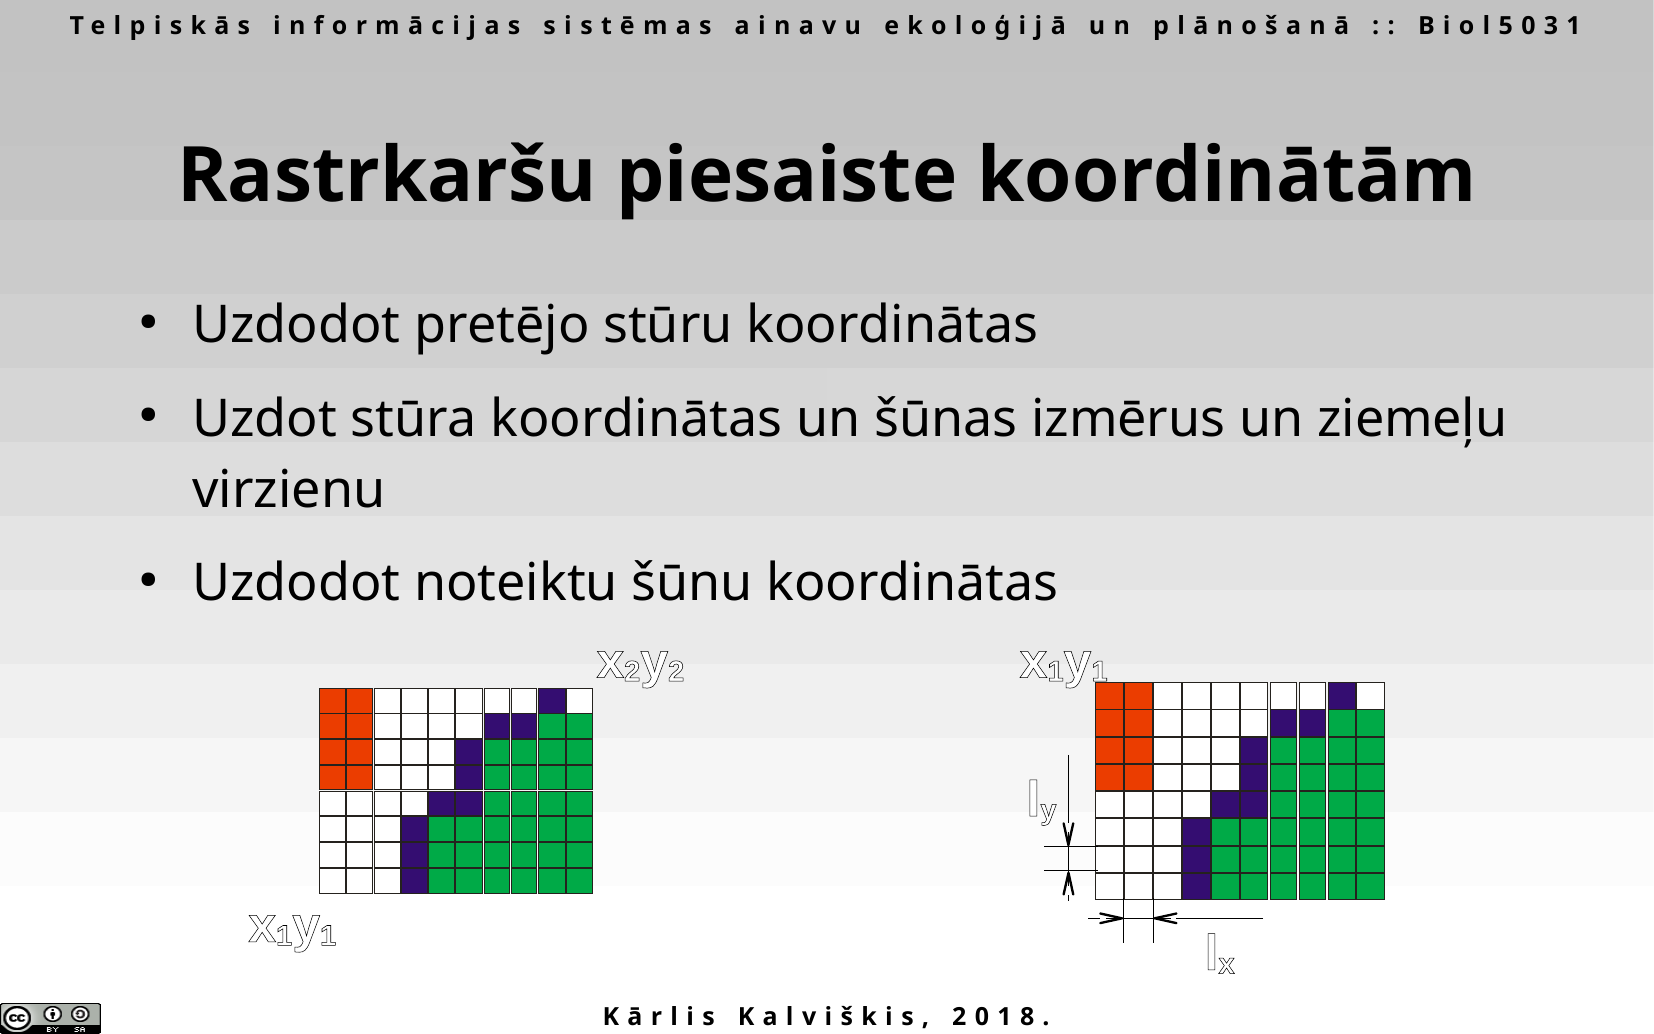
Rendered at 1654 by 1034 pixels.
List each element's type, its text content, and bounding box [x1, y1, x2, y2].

title Rastrkaršu piesaiste koordinātām [121, 85, 1534, 259]
text_box [320, 843, 345, 867]
text_box [402, 740, 427, 764]
text_box [512, 689, 536, 713]
text_box [1096, 683, 1123, 709]
text_box [402, 714, 427, 738]
text_box [1271, 874, 1296, 899]
text_box [539, 714, 565, 738]
text_box [1096, 847, 1123, 872]
text_box [1125, 683, 1152, 709]
text_box [429, 766, 454, 789]
text_box [512, 714, 536, 738]
text_box [1300, 847, 1325, 872]
text_box [1329, 847, 1355, 872]
text_box [1300, 710, 1325, 736]
text_box [1241, 738, 1267, 763]
picture [0, 0, 1654, 1034]
text_box [347, 714, 372, 738]
text_box [1212, 819, 1239, 845]
text_box [1183, 710, 1210, 736]
text_box [402, 792, 427, 815]
text_box [1357, 819, 1384, 845]
text_box [320, 817, 345, 841]
text_box [347, 869, 372, 893]
text_box [567, 817, 592, 841]
text_box [375, 817, 400, 841]
text_box [1212, 710, 1239, 736]
text_box [1183, 819, 1210, 845]
text_box [456, 792, 482, 815]
text_box [429, 714, 454, 738]
text_box [1183, 683, 1210, 709]
text_box [539, 843, 565, 867]
text_box [1096, 819, 1123, 845]
text_box [1300, 819, 1325, 845]
text_box [347, 843, 372, 867]
text_box [1183, 765, 1210, 790]
text_box [375, 714, 400, 738]
text_box x2y2 [596, 628, 685, 692]
text_box [375, 740, 400, 764]
text_box [1241, 683, 1267, 709]
text_box [375, 689, 400, 713]
text_box [347, 689, 372, 713]
text_box [1154, 738, 1181, 763]
text_box [512, 766, 536, 789]
text_box [347, 766, 372, 789]
text_box [1154, 710, 1181, 736]
text_box [1183, 738, 1210, 763]
text_box [1212, 765, 1239, 790]
text_box [1357, 738, 1384, 763]
text_box [567, 869, 592, 893]
text_box [1212, 738, 1239, 763]
text_box [1096, 874, 1123, 899]
text_box [1241, 765, 1267, 790]
text_box [456, 689, 482, 713]
text_box [429, 792, 454, 815]
text_box [1096, 738, 1123, 763]
text_box [539, 766, 565, 789]
text_box [1212, 847, 1239, 872]
text_box [1357, 683, 1384, 709]
text_box [1096, 792, 1123, 817]
text_box [539, 792, 565, 815]
text_box [1096, 710, 1123, 736]
text_box [1271, 819, 1296, 845]
text_box [512, 792, 536, 815]
text_box [456, 843, 482, 867]
text_box [1300, 683, 1325, 709]
text_box [1212, 683, 1239, 709]
text_box [320, 740, 345, 764]
text_box [375, 766, 400, 789]
text_box [1241, 792, 1267, 817]
text_box [1212, 792, 1239, 817]
text_box [347, 817, 372, 841]
text_box [402, 689, 427, 713]
text_box [1271, 710, 1296, 736]
text_box [320, 766, 345, 789]
list Uzdodot pretējo stūru koordinātas Uzdot stūra koordinātas un šūnas izmērus un ziemeļu virzienu Uzdodot noteiktu šūnu koordinātas [121, 287, 1534, 939]
text_box [1154, 765, 1181, 790]
text_box [1329, 792, 1355, 817]
text_box [539, 869, 565, 893]
text_box [567, 689, 592, 713]
text_box [1329, 765, 1355, 790]
text_box [1357, 765, 1384, 790]
text_box [567, 843, 592, 867]
text_box [456, 766, 482, 789]
text_box [1096, 765, 1123, 790]
text_box [539, 817, 565, 841]
text_box [485, 843, 509, 867]
text_box [1154, 847, 1181, 872]
text_box [1154, 683, 1181, 709]
text_box [1300, 792, 1325, 817]
text_box lx [1204, 920, 1235, 985]
text_box [402, 817, 427, 841]
text_box [485, 817, 509, 841]
text_box x1y1 [1019, 628, 1108, 692]
text_box [567, 766, 592, 789]
text_box [402, 843, 427, 867]
text_box [1125, 792, 1152, 817]
text_box [1183, 874, 1210, 899]
text_box [320, 689, 345, 713]
text_box [485, 740, 509, 764]
text_box [1125, 819, 1152, 845]
text_box [1125, 738, 1152, 763]
text_box [347, 792, 372, 815]
text_box [485, 766, 509, 789]
text_box [1271, 683, 1296, 709]
text_box [1183, 792, 1210, 817]
text_box [567, 714, 592, 738]
text_box [1241, 710, 1267, 736]
text_box [456, 869, 482, 893]
text_box [402, 766, 427, 789]
text_box [1300, 738, 1325, 763]
text_box [1271, 792, 1296, 817]
text_box [1329, 683, 1355, 709]
text_box [567, 740, 592, 764]
text_box [1183, 847, 1210, 872]
text_box [1329, 710, 1355, 736]
text_box [567, 792, 592, 815]
text_box [512, 843, 536, 867]
text_box [539, 689, 565, 713]
text_box [1271, 847, 1296, 872]
text_box [1241, 874, 1267, 899]
text_box [1154, 792, 1181, 817]
text_box [429, 817, 454, 841]
text_box [320, 714, 345, 738]
text_box ly [1026, 766, 1057, 831]
text_box [512, 740, 536, 764]
text_box [1125, 847, 1152, 872]
text_box [429, 740, 454, 764]
text_box [375, 843, 400, 867]
text_box [1154, 819, 1181, 845]
text_box [1357, 847, 1384, 872]
text_box [375, 792, 400, 815]
text_box [539, 740, 565, 764]
text_box [347, 740, 372, 764]
text_box [1241, 847, 1267, 872]
text_box [1357, 710, 1384, 736]
text_box [1357, 792, 1384, 817]
text_box [512, 869, 536, 893]
text_box [485, 792, 509, 815]
text_box [1241, 819, 1267, 845]
text_box [1125, 874, 1152, 899]
text_box [1212, 874, 1239, 899]
text_box [1300, 765, 1325, 790]
text_box [1271, 765, 1296, 790]
text_box [456, 714, 482, 738]
text_box [1357, 874, 1384, 899]
text_box [512, 817, 536, 841]
text_box [485, 689, 509, 713]
text_box [456, 817, 482, 841]
text_box [320, 792, 345, 815]
text_box [429, 689, 454, 713]
text_box [1271, 738, 1296, 763]
text_box x1y1 [248, 892, 337, 957]
text_box [320, 869, 345, 893]
text_box [1329, 738, 1355, 763]
text_box [1329, 874, 1355, 899]
text_box [1329, 819, 1355, 845]
text_box [485, 869, 509, 893]
text_box [485, 714, 509, 738]
text_box [1125, 710, 1152, 736]
text_box [1154, 874, 1181, 899]
text_box [456, 740, 482, 764]
text_box [375, 869, 400, 893]
text_box [429, 869, 454, 893]
text_box [402, 869, 427, 893]
text_box [1300, 874, 1325, 899]
text_box [429, 843, 454, 867]
text_box [1125, 765, 1152, 790]
